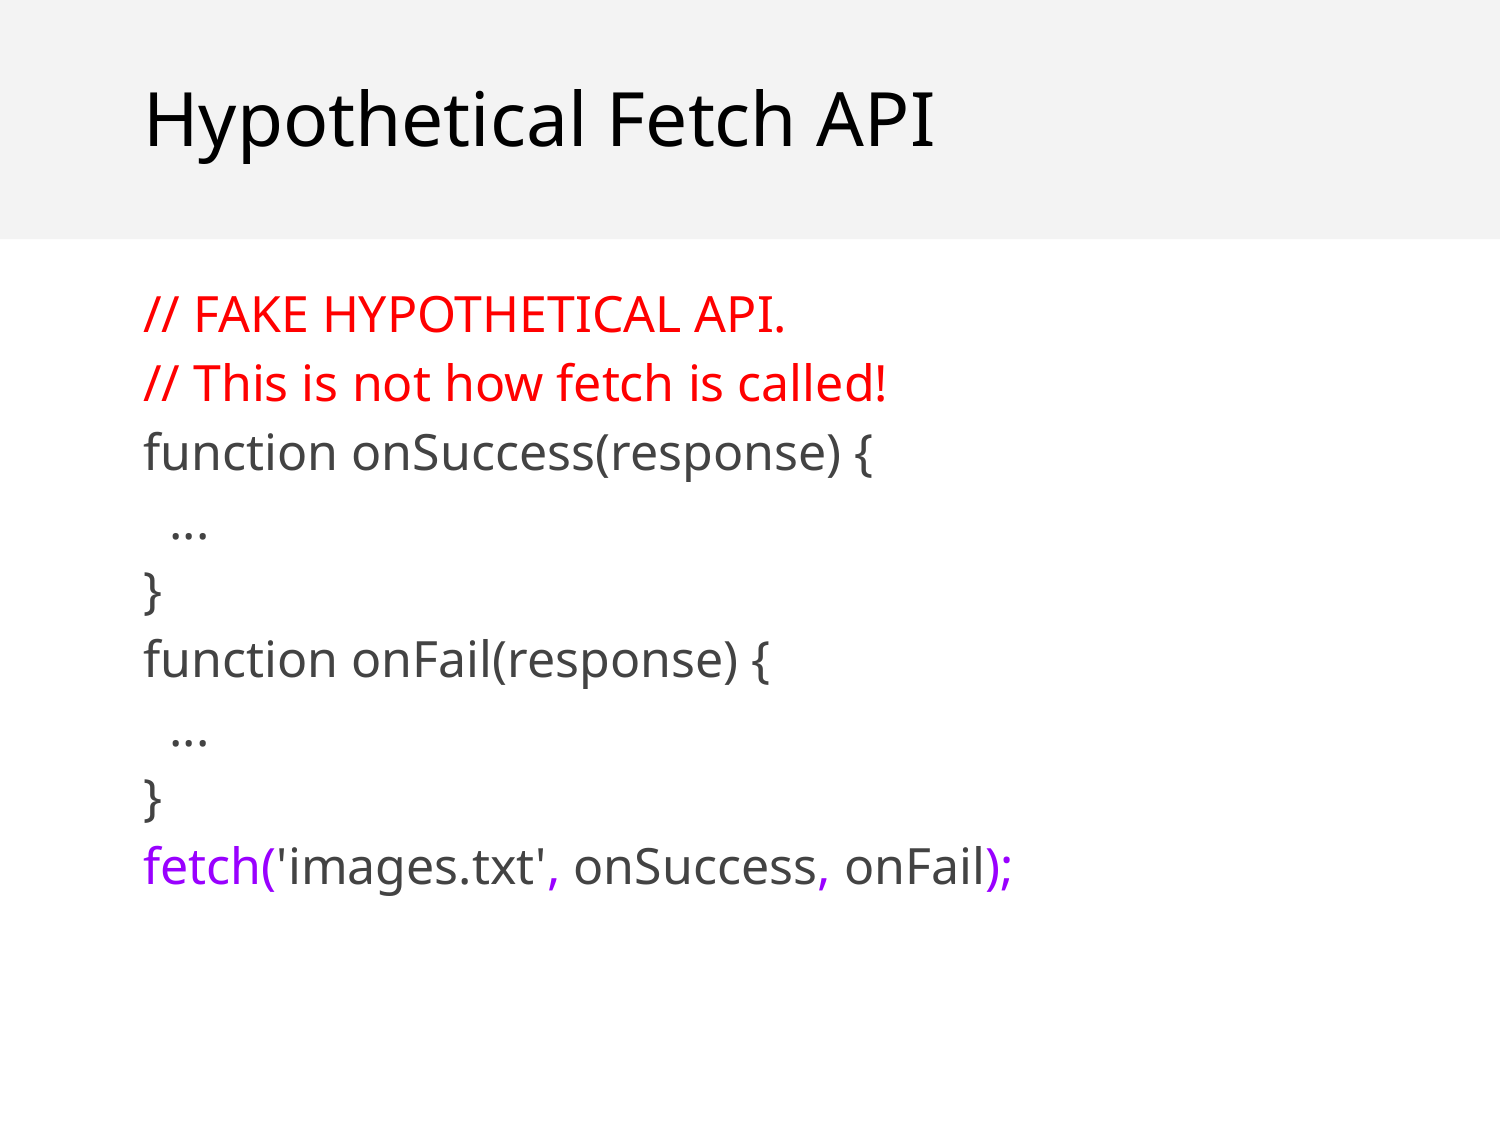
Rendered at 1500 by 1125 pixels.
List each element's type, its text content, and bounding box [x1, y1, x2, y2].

title Hypothetical Fetch API [128, 56, 1372, 183]
list // FAKE HYPOTHETICAL API. // This is not how fetch is called! function onSuccess(response) { ... } function onFail(response) { ... } fetch('images.txt', onSuccess, onFail); [128, 258, 1425, 1046]
